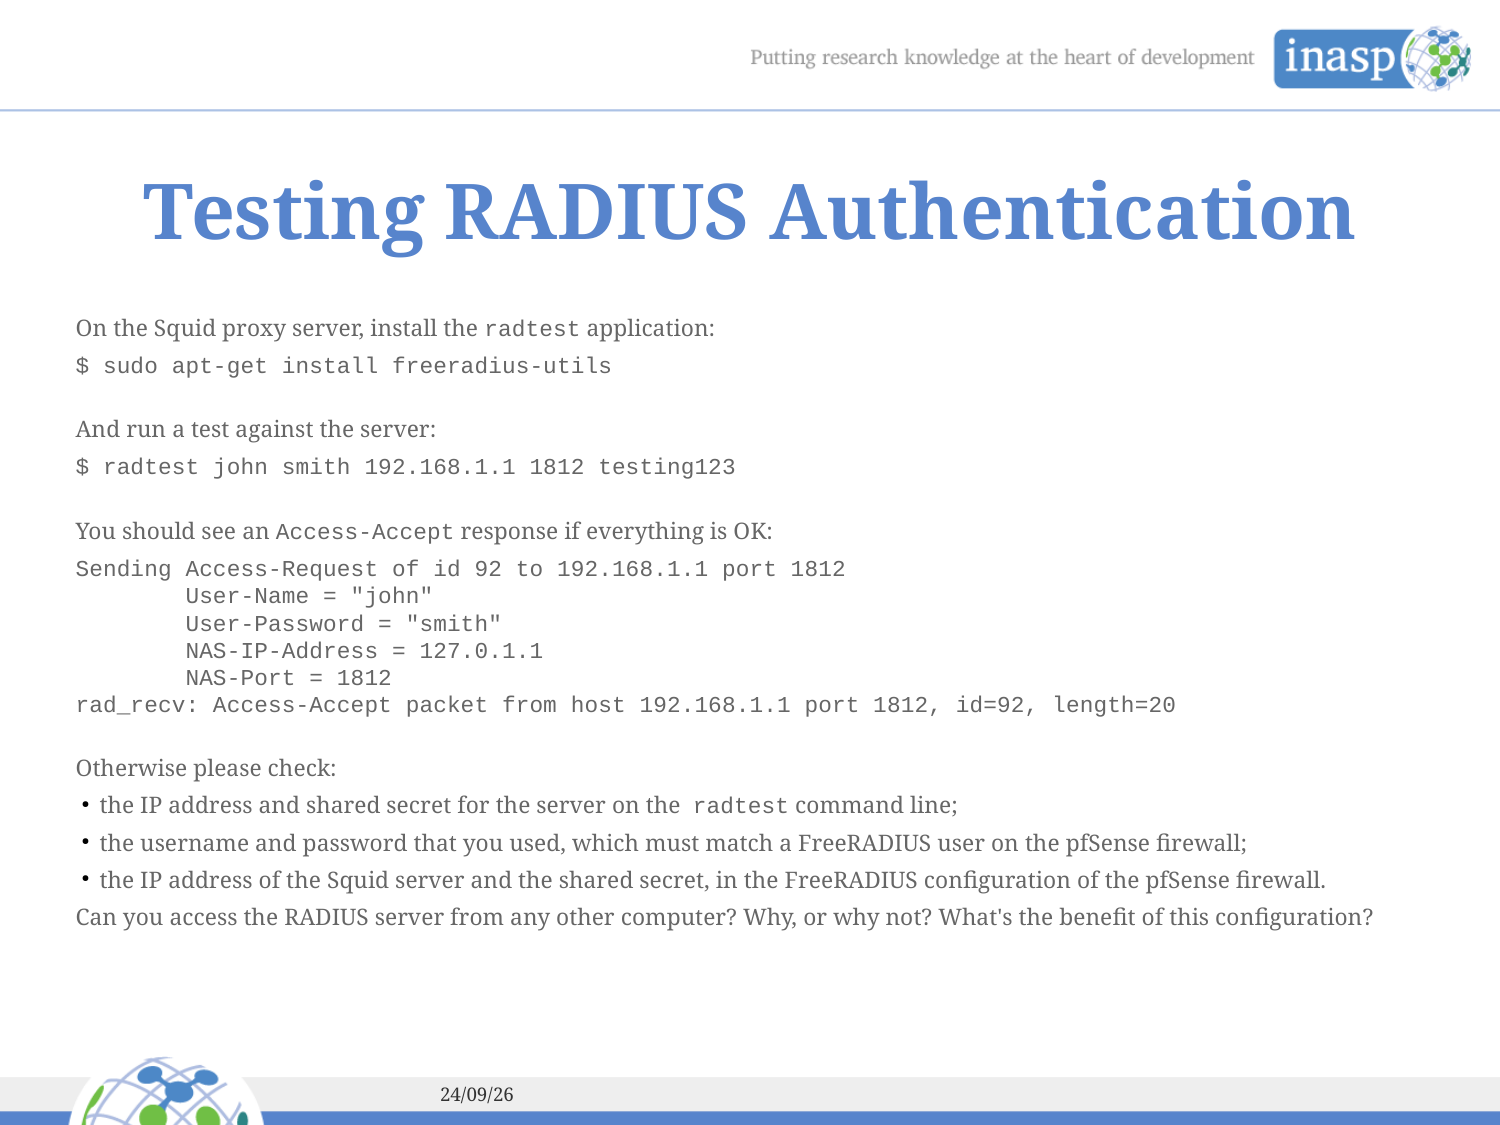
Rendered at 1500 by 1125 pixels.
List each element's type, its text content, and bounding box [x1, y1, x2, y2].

picture [0, 0, 1500, 1125]
title Testing RADIUS Authentication [75, 129, 1426, 313]
list On the Squid proxy server, install the radtest application: $ sudo apt-get install freeradius-utils And run a test against the server: $ radtest john smith 192.168.1.1 1812 testing123 You should see an Access-Accept response if everything is OK: Sending Access-Request of id 92 to 192.168.1.1 port 1812 User-Name = "john" User-Password = "smith" NAS-IP-Address = 127.0.1.1 NAS-Port = 1812 rad_recv: Access-Accept packet from host 192.168.1.1 port 1812, id=92, length=20 Otherwise please check: the IP address and shared secret for the server on the radtest command line; the username and password that you used, which must match a FreeRADIUS user on the pfSense firewall; the IP address of the Squid server and the shared secret, in the FreeRADIUS configuration of the pfSense firewall. Can you access the RADIUS server from any other computer? Why, or why not? What's the benefit of this configuration? [75, 313, 1426, 967]
